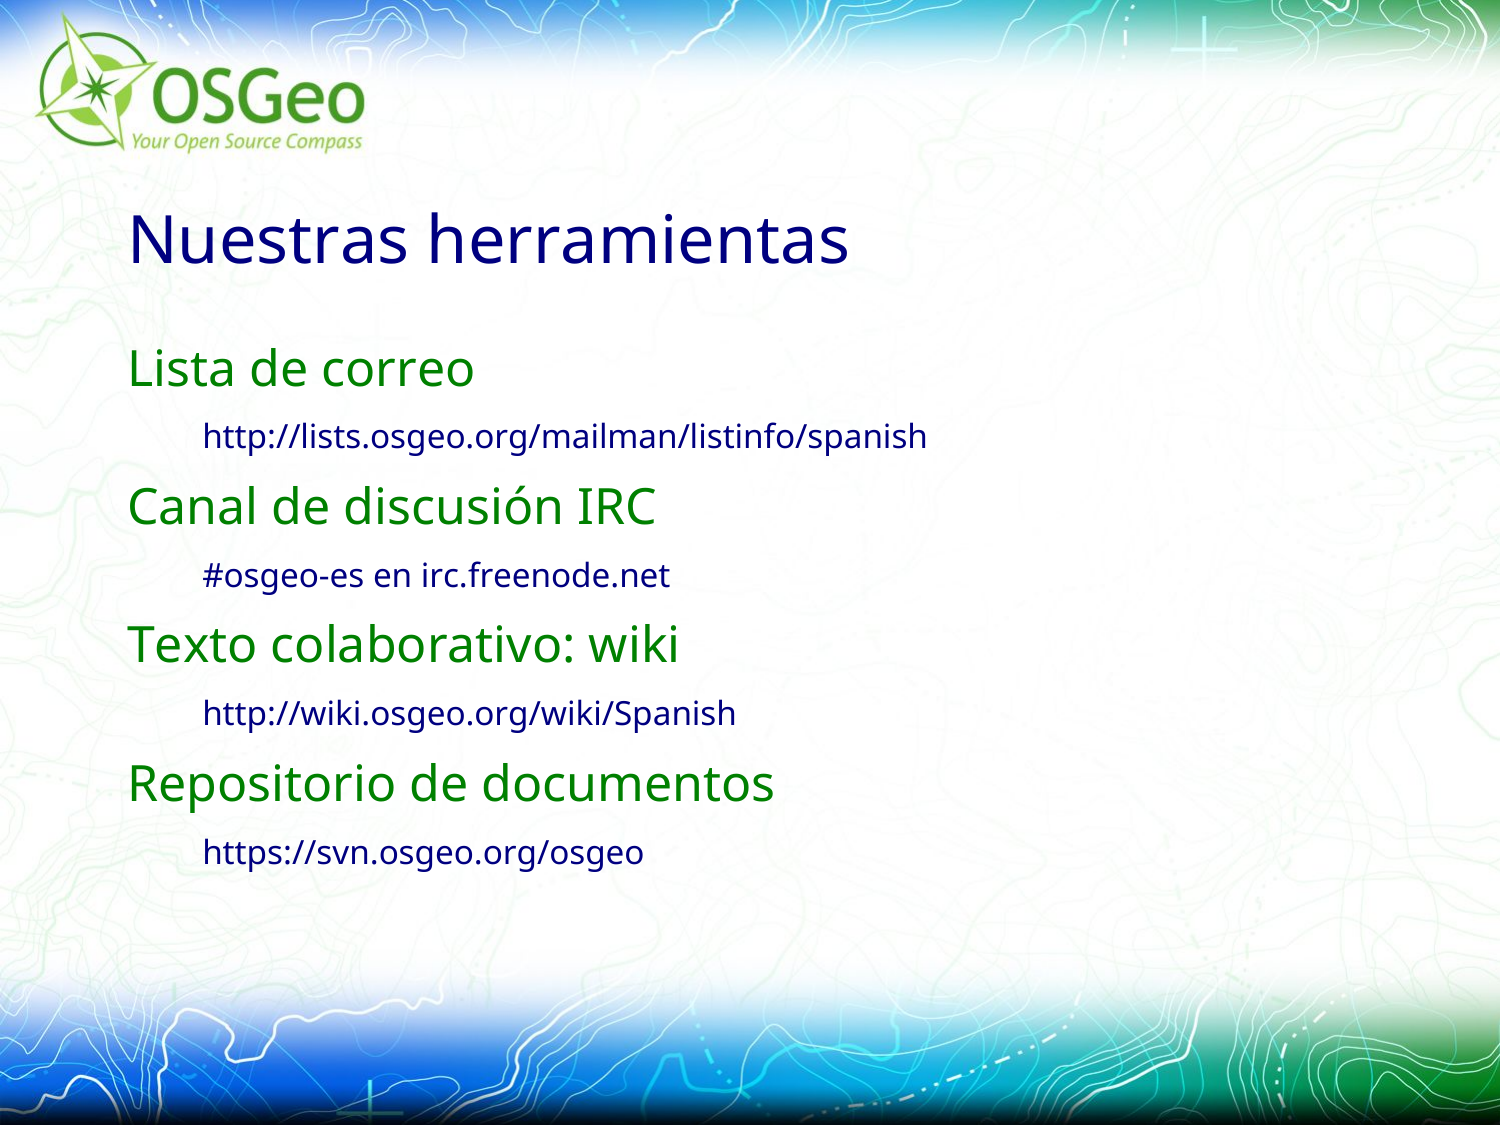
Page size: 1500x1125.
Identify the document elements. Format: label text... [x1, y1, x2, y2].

list Lista de correo http://lists.osgeo.org/mailman/listinfo/spanish Canal de discusión IRC #osgeo-es en irc.freenode.net Texto colaborativo: wiki http://wiki.osgeo.org/wiki/Spanish Repositorio de documentos https://svn.osgeo.org/osgeo [112, 324, 1388, 1068]
title Nuestras herramientas [112, 187, 1388, 288]
picture [0, 0, 1500, 1125]
